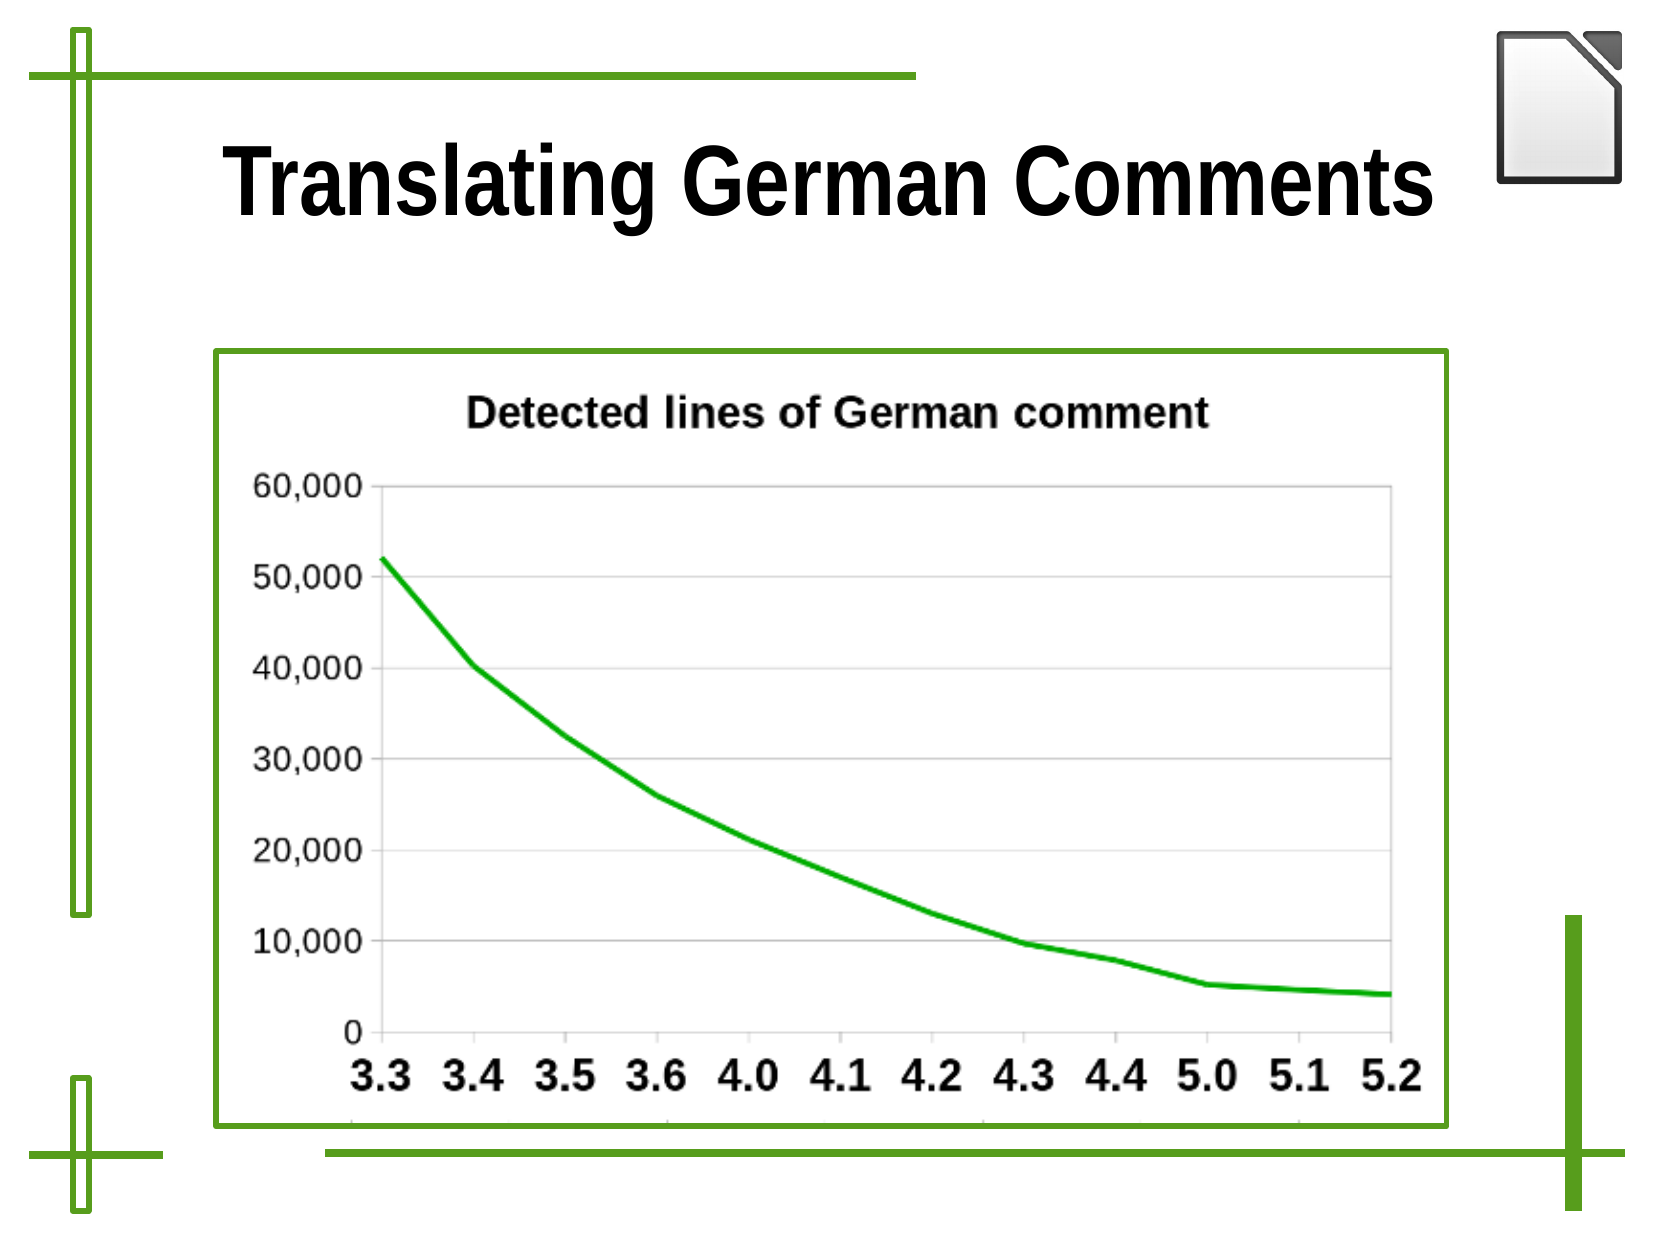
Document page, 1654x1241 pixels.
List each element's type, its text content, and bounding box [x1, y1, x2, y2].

picture [1494, 29, 1624, 186]
picture [219, 354, 1444, 1124]
title Translating German Comments [118, 118, 1536, 260]
